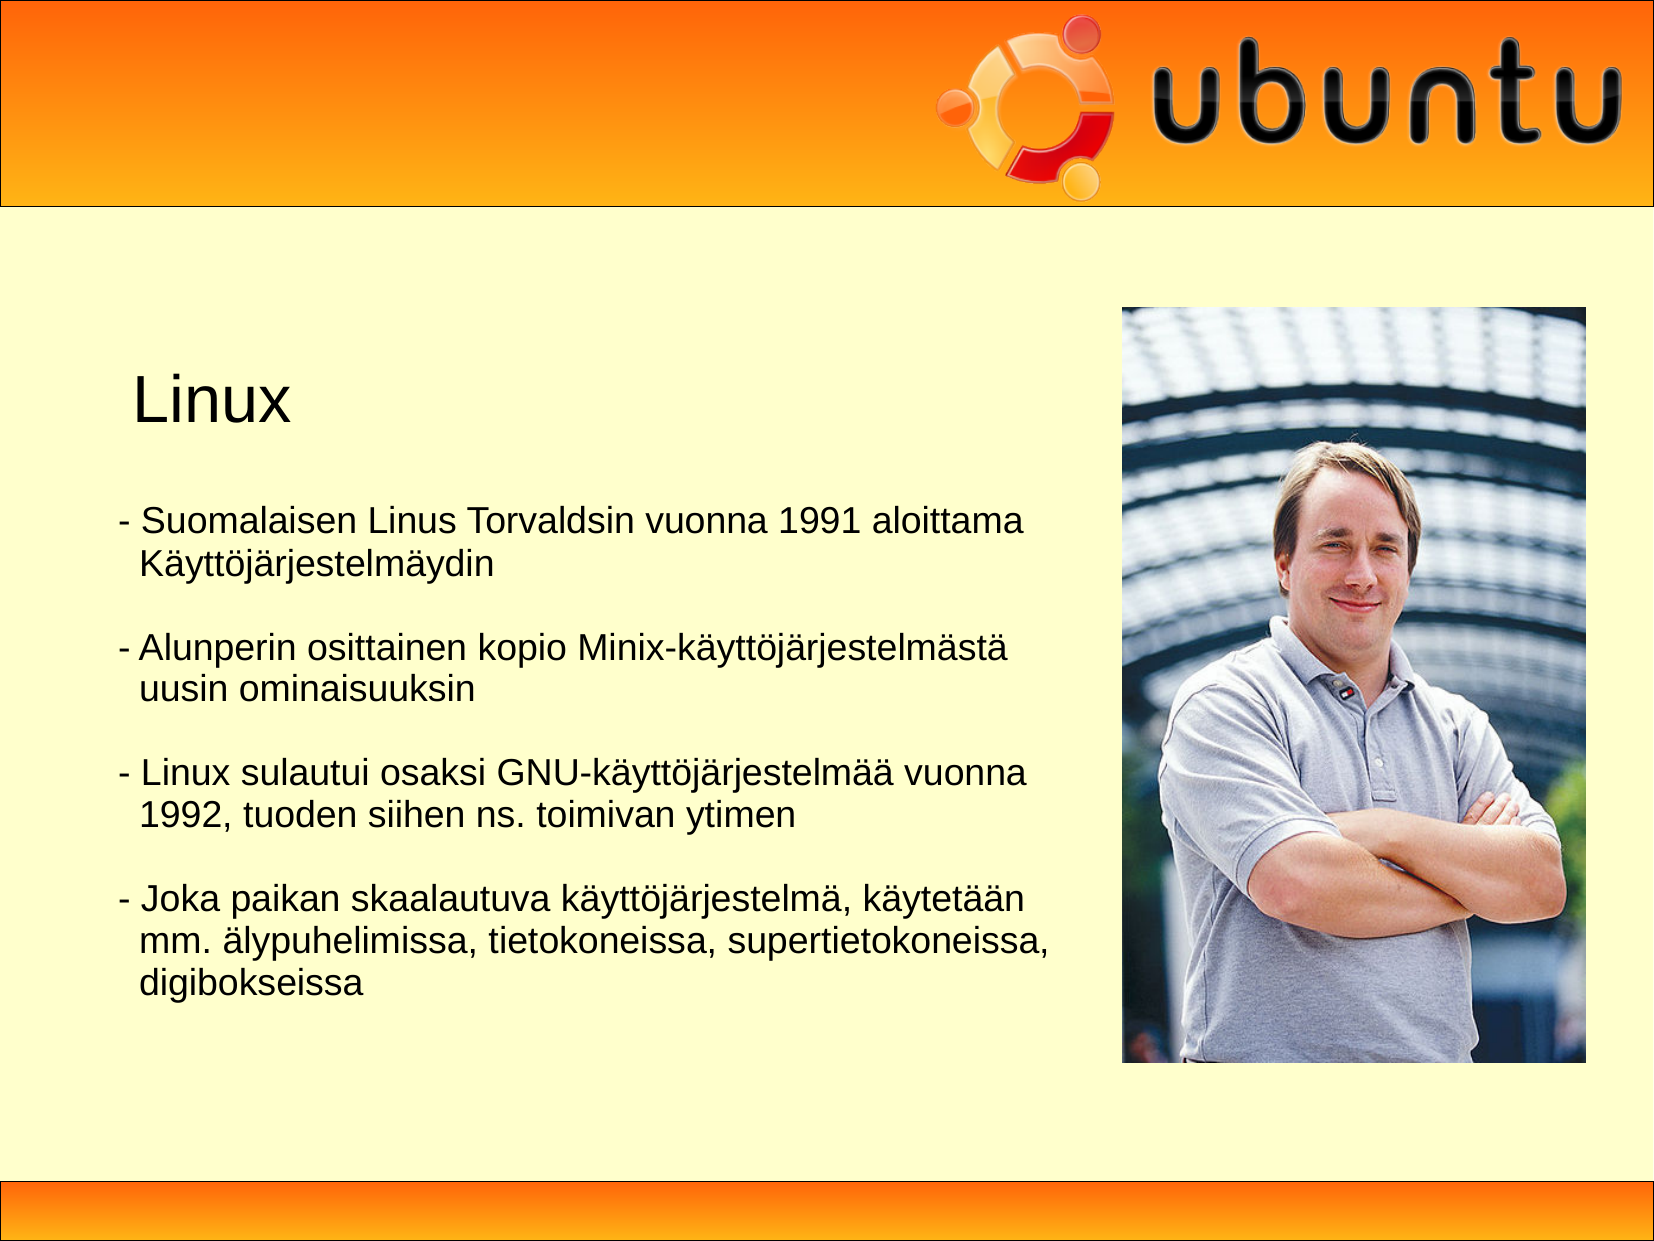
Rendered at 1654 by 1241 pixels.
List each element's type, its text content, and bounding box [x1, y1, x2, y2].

text_box [0, 0, 915, 207]
picture [915, 0, 1654, 218]
picture [1122, 307, 1586, 1063]
text_box [0, 1181, 1654, 1241]
text_box - Suomalaisen Linus Torvaldsin vuonna 1991 aloittama Käyttöjärjestelmäydin - Alunperin osittainen kopio Minix-käyttöjärjestelmästä uusin ominaisuuksin - Linux sulautui osaksi GNU-käyttöjärjestelmää vuonna 1992, tuoden siihen ns. toimivan ytimen - Joka paikan skaalautuva käyttöjärjestelmä, käytetään mm. älypuhelimissa, tietokoneissa, supertietokoneissa, digibokseissa [29, 492, 1065, 1012]
text_box Linux [118, 354, 308, 474]
